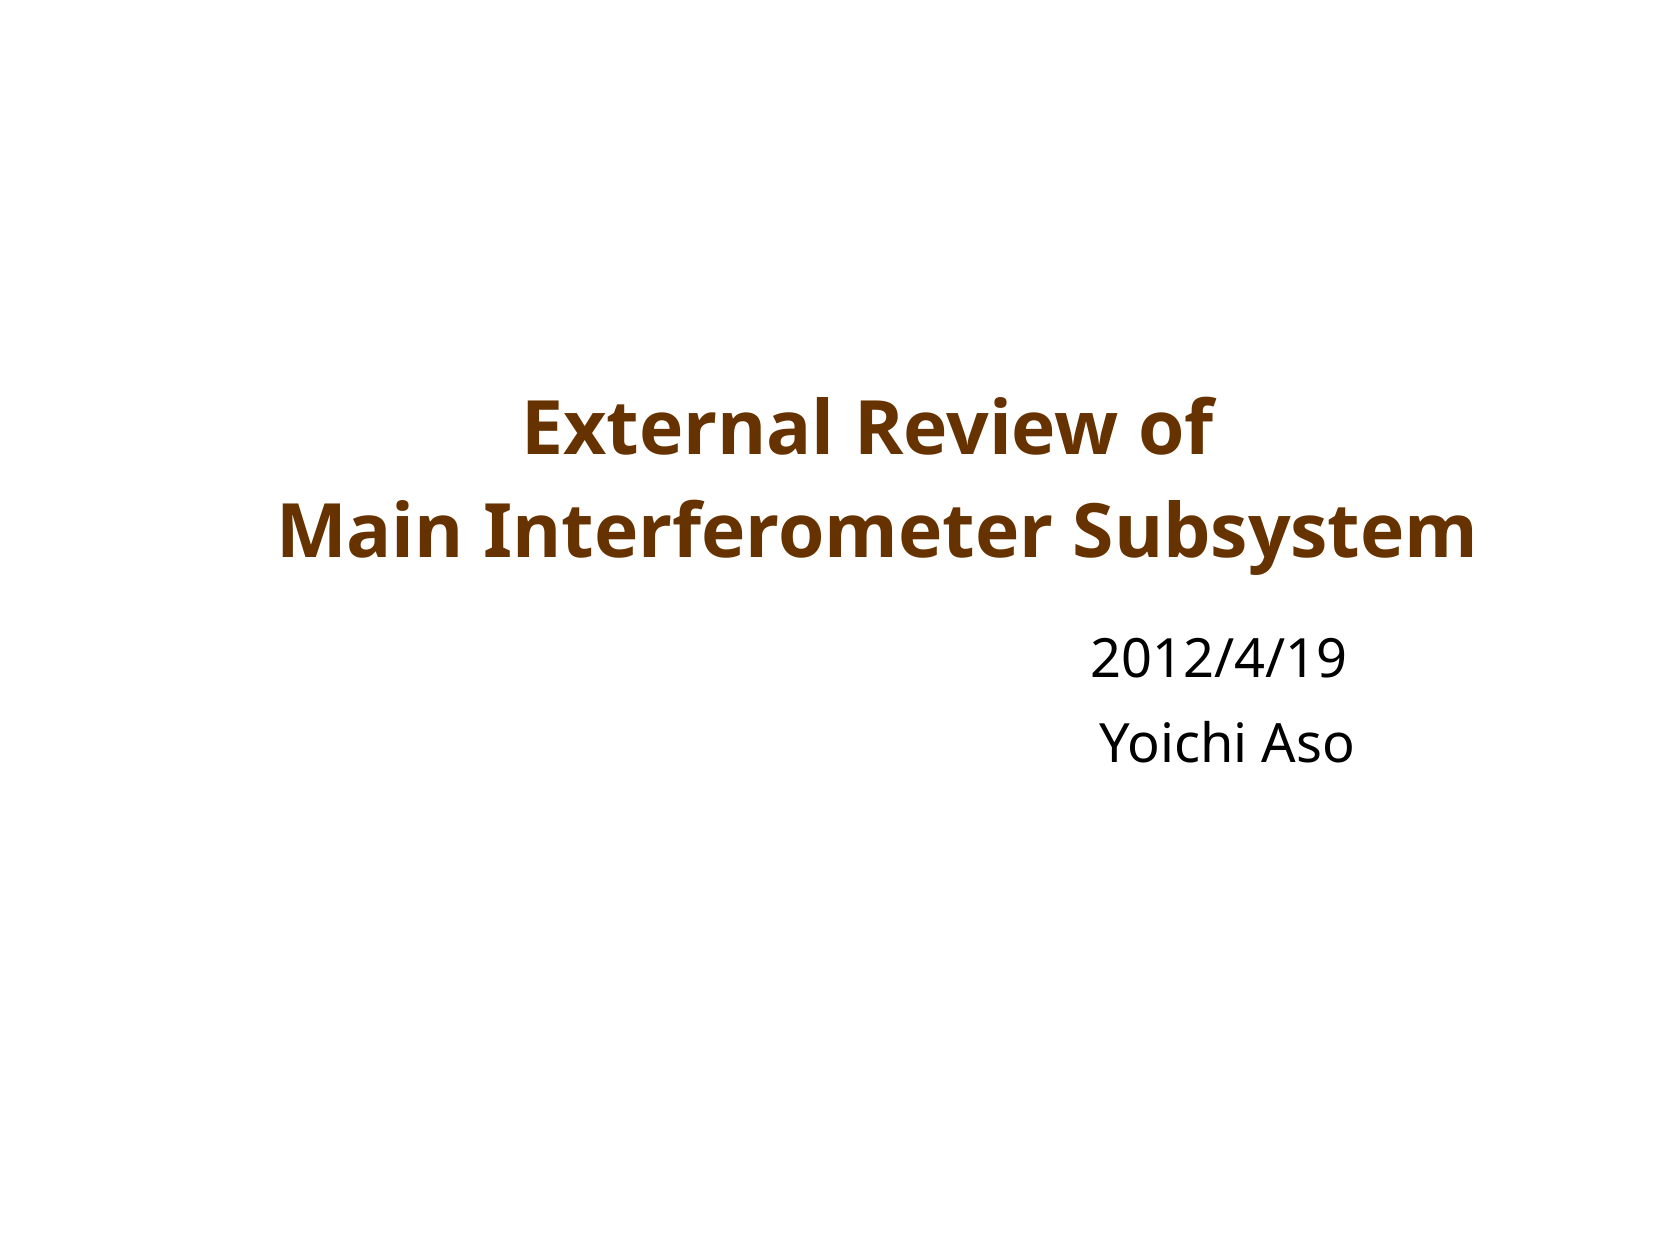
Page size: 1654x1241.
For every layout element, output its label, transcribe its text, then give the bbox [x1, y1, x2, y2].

text_box Yoichi Aso [1084, 696, 1357, 777]
text_box 2012/4/19 [1075, 611, 1369, 693]
text_box External Review of Main Interferometer Subsystem [261, 367, 1393, 563]
